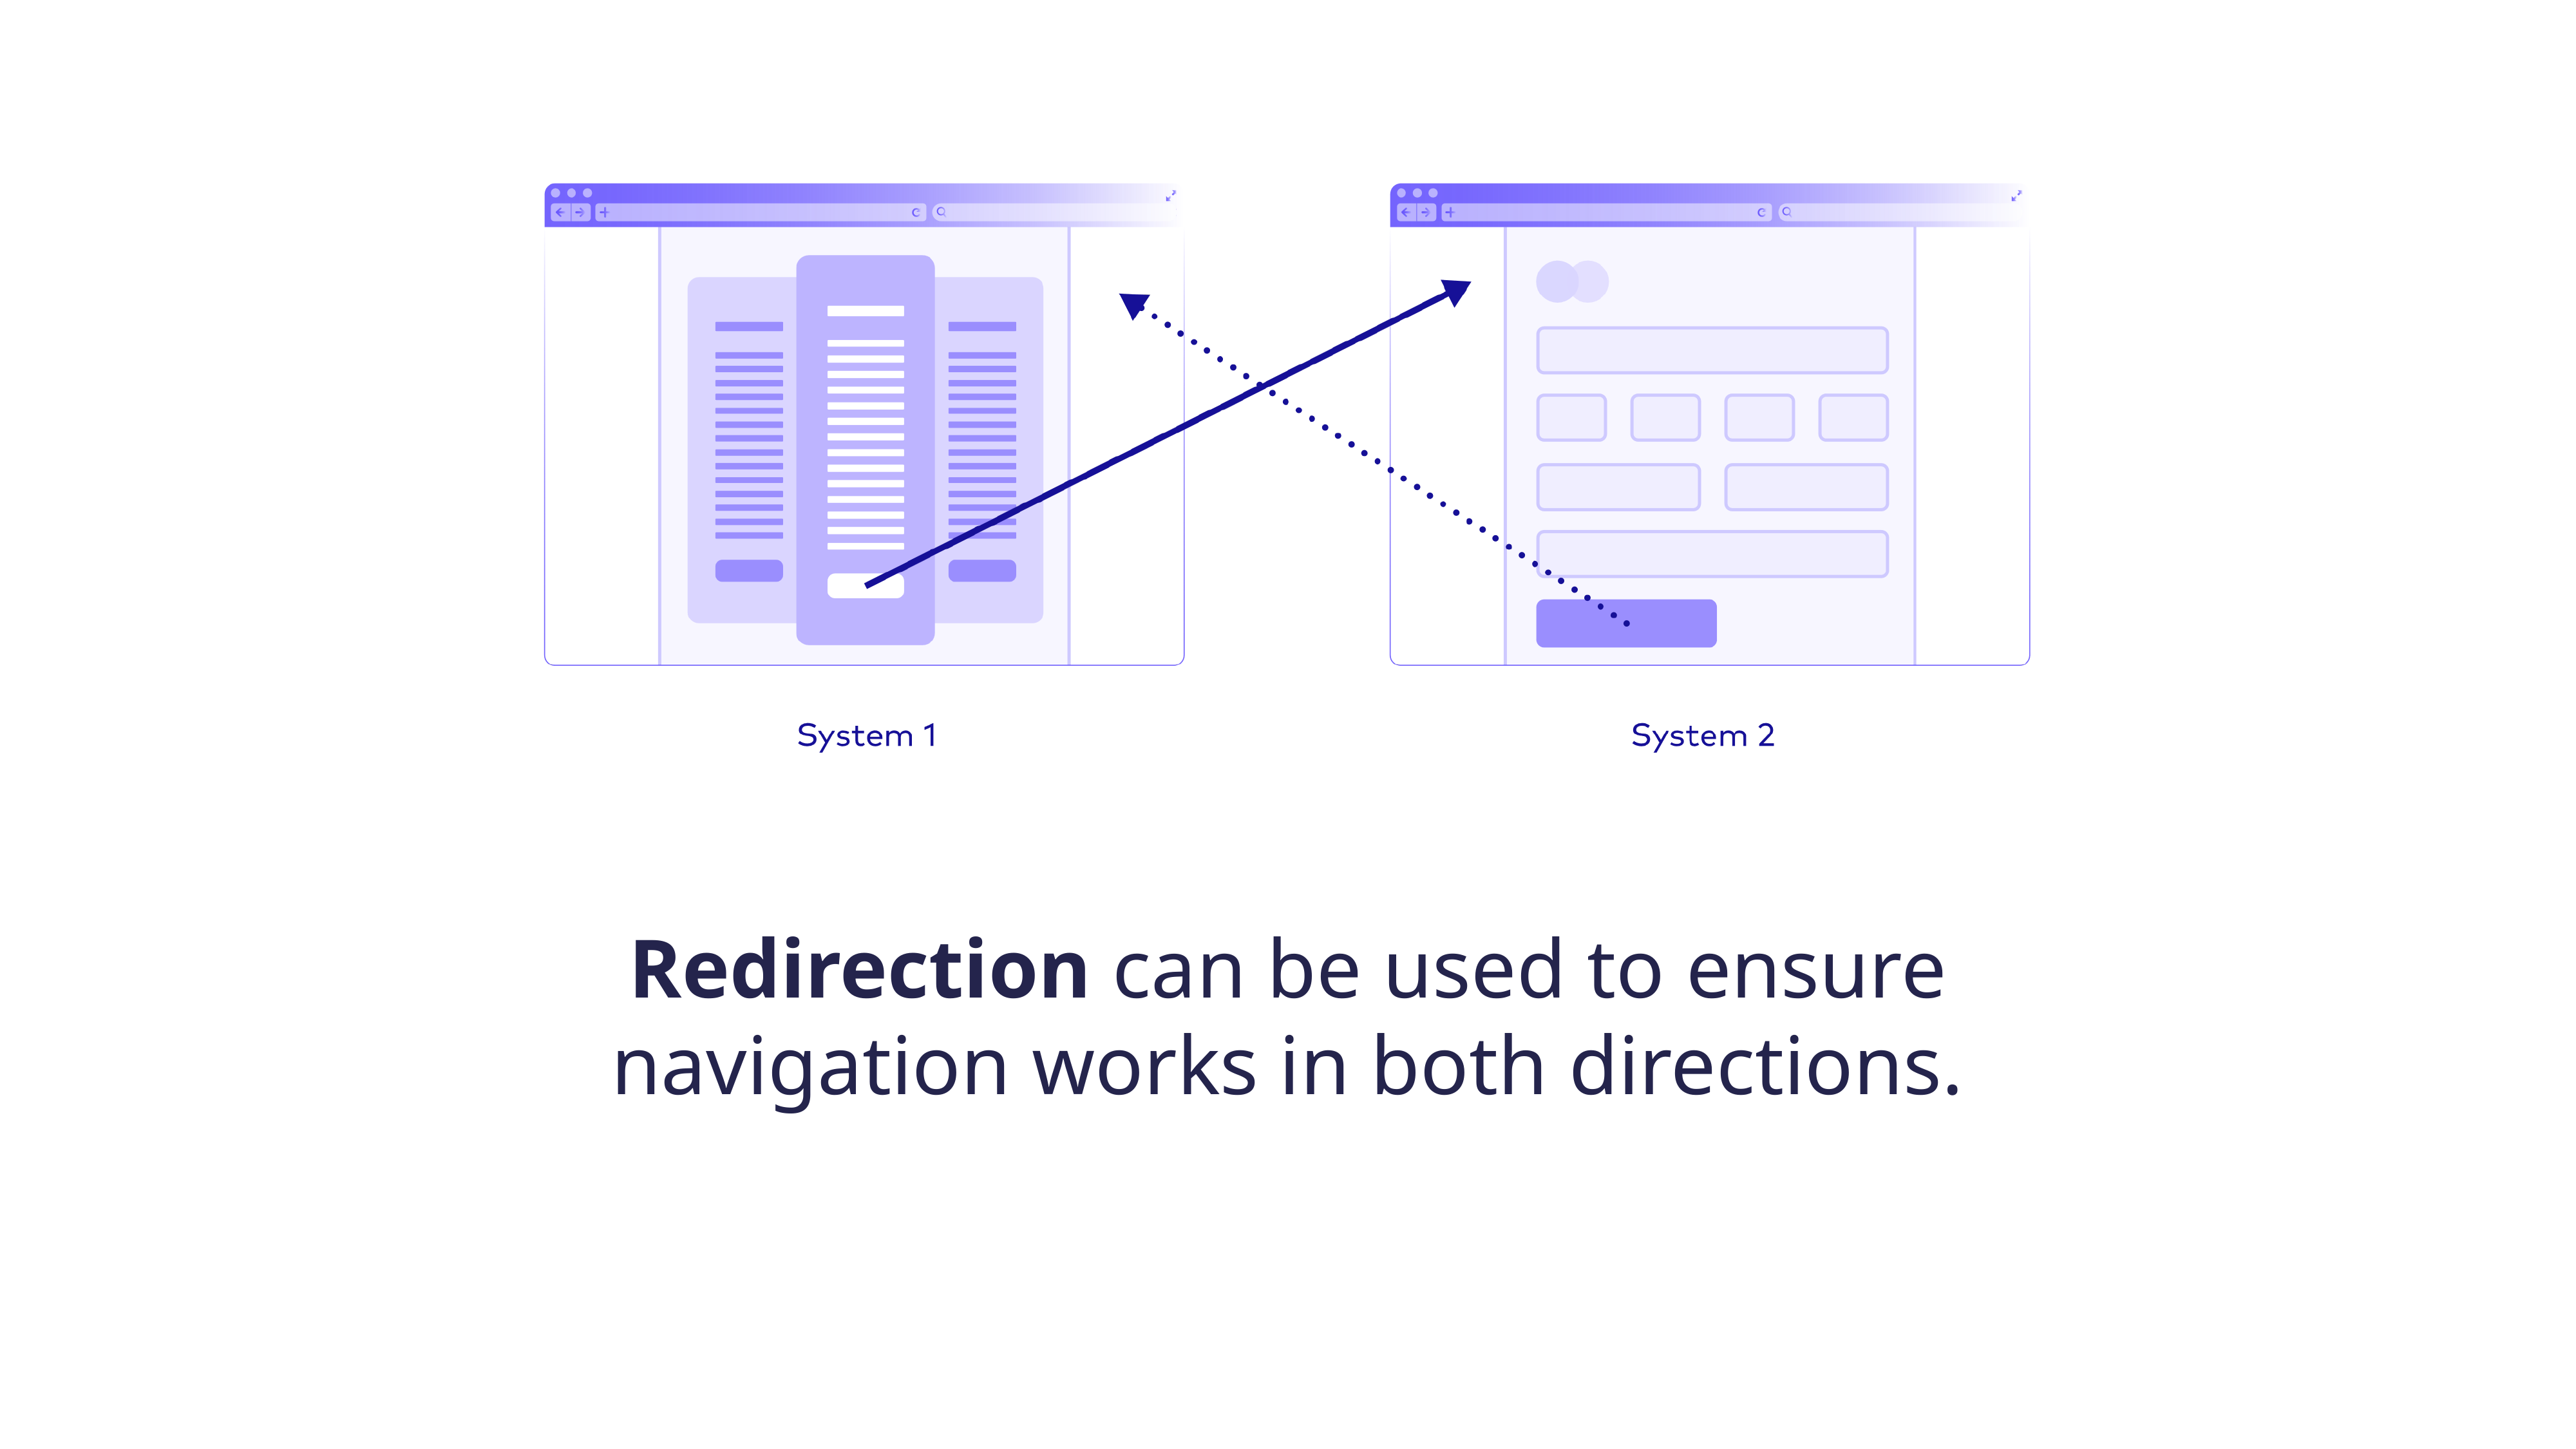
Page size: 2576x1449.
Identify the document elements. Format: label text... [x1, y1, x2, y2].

picture [506, 156, 2070, 803]
list Redirection can be used to ensure navigation works in both directions. [417, 802, 2159, 1226]
